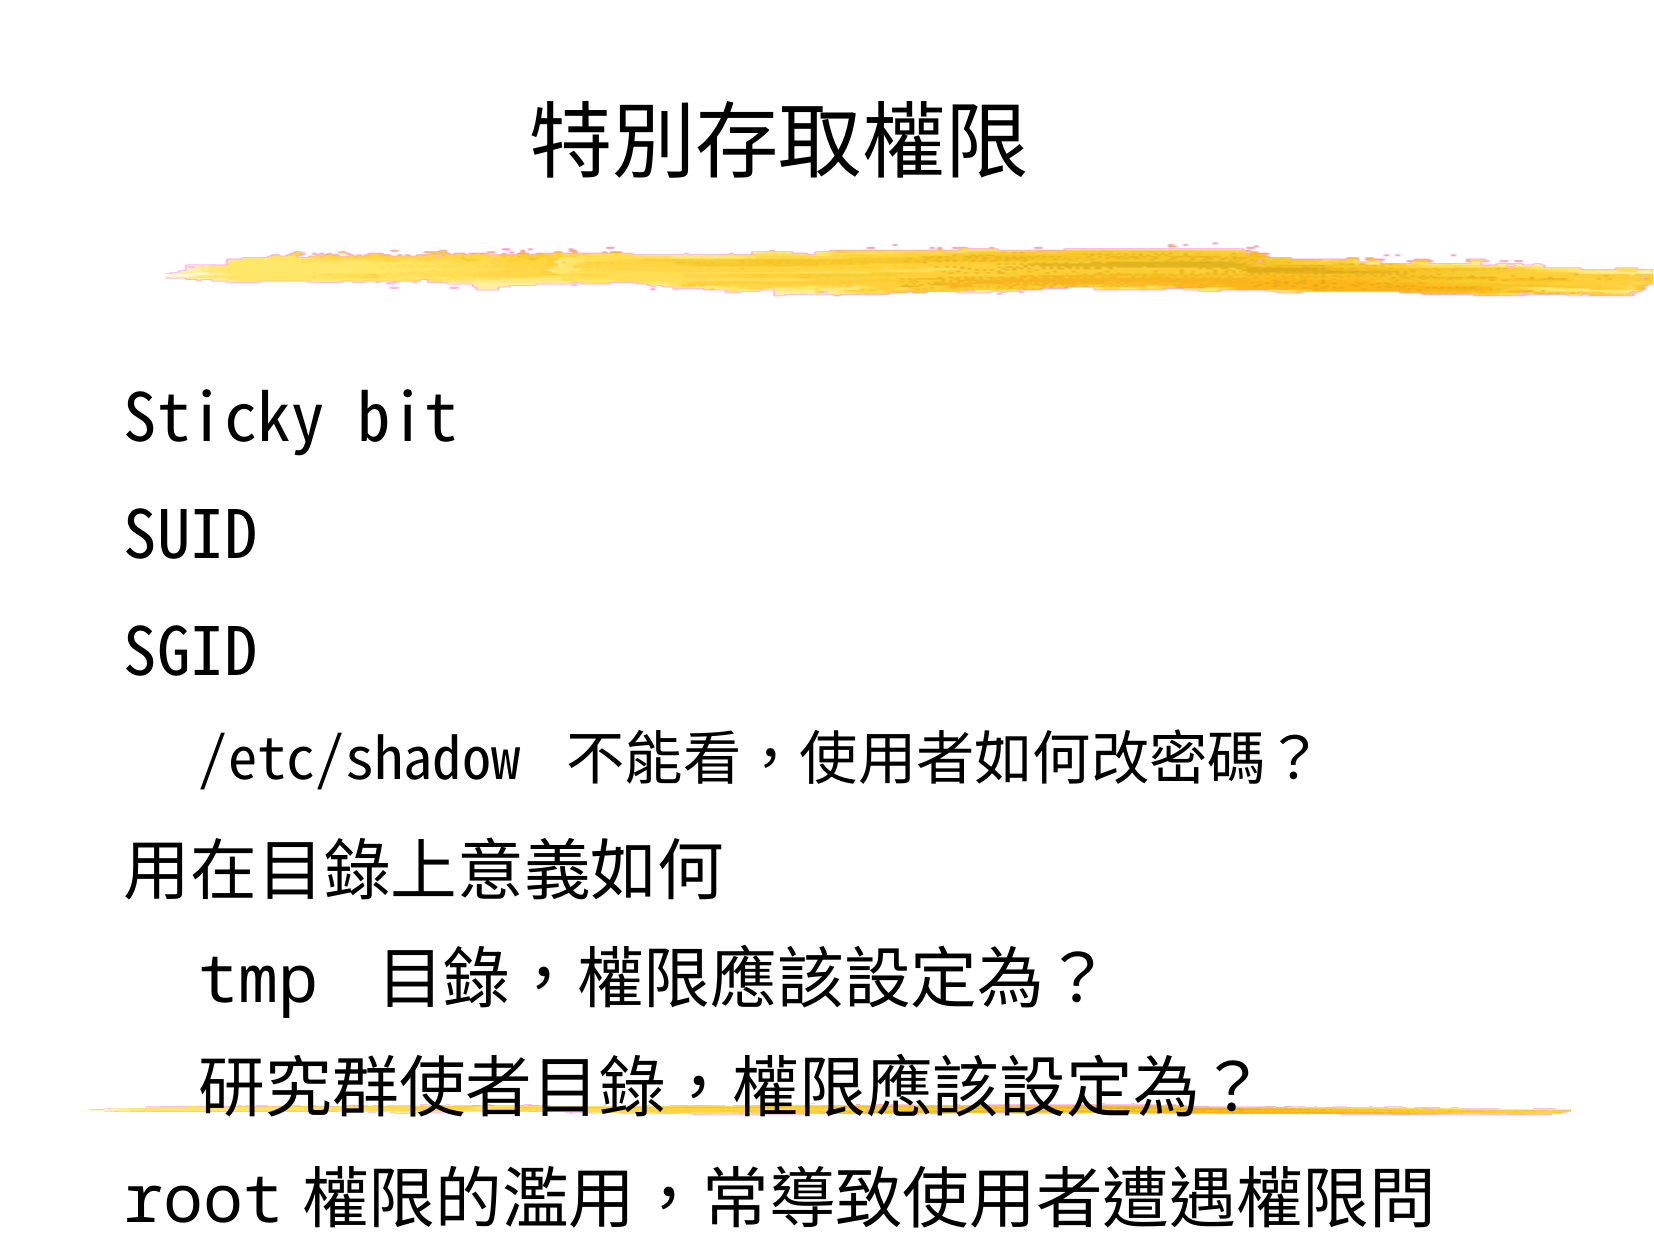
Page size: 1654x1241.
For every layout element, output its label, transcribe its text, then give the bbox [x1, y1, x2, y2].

list Sticky bit SUID SGID /etc/shadow 不能看，使用者如何改密碼？ 用在目錄上意義如何 tmp 目錄，權限應該設定為？ 研究群使者目錄，權限應該設定為？ root權限的濫用，常導致使用者遭遇權限問題。 [124, 358, 1530, 1103]
picture [488, 1103, 515, 1110]
picture [548, 1103, 583, 1107]
picture [82, 1102, 286, 1117]
picture [313, 1103, 324, 1110]
picture [272, 1103, 411, 1117]
picture [1009, 1103, 1020, 1108]
title 特別存取權限 [76, 28, 1482, 236]
picture [765, 1106, 775, 1110]
picture [415, 1103, 1076, 1117]
picture [346, 1103, 359, 1108]
picture [165, 237, 1654, 308]
picture [617, 1103, 632, 1107]
picture [1073, 1102, 1571, 1117]
picture [942, 1103, 953, 1108]
